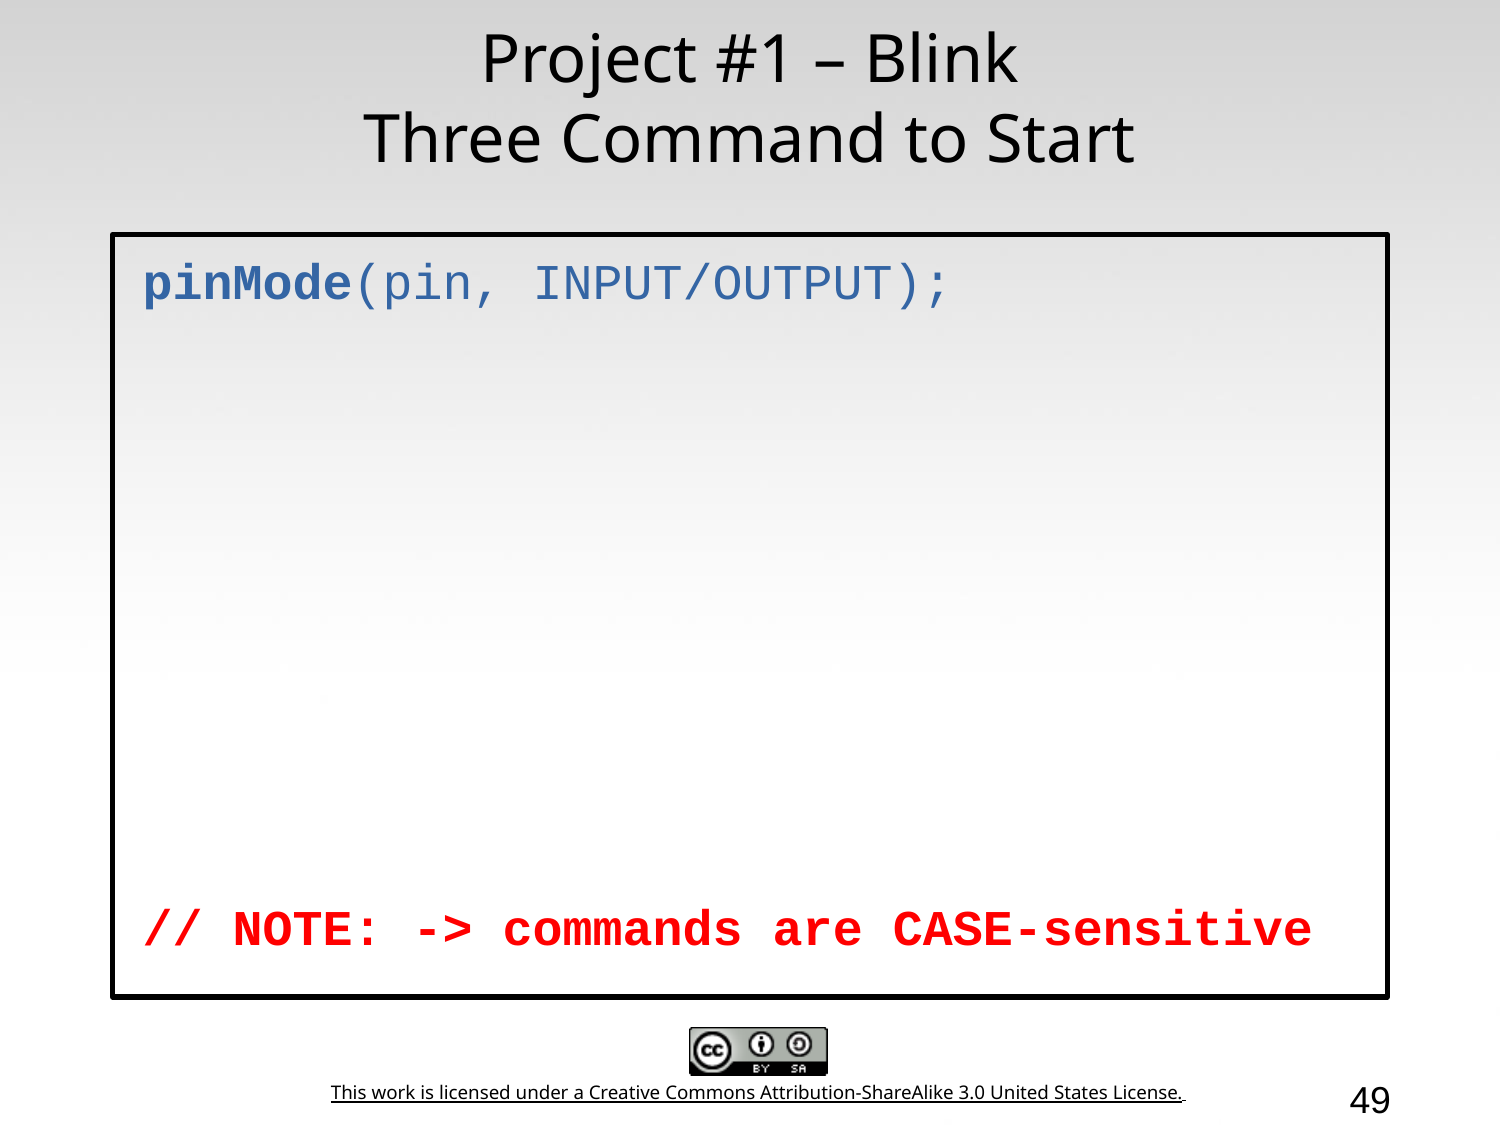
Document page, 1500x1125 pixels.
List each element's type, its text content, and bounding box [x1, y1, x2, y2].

picture [0, 0, 1500, 1125]
list pinMode(pin, INPUT/OUTPUT); // NOTE: -> commands are CASE-sensitive [112, 234, 1388, 998]
title Project #1 – Blink Three Command to Start [112, 2, 1388, 190]
